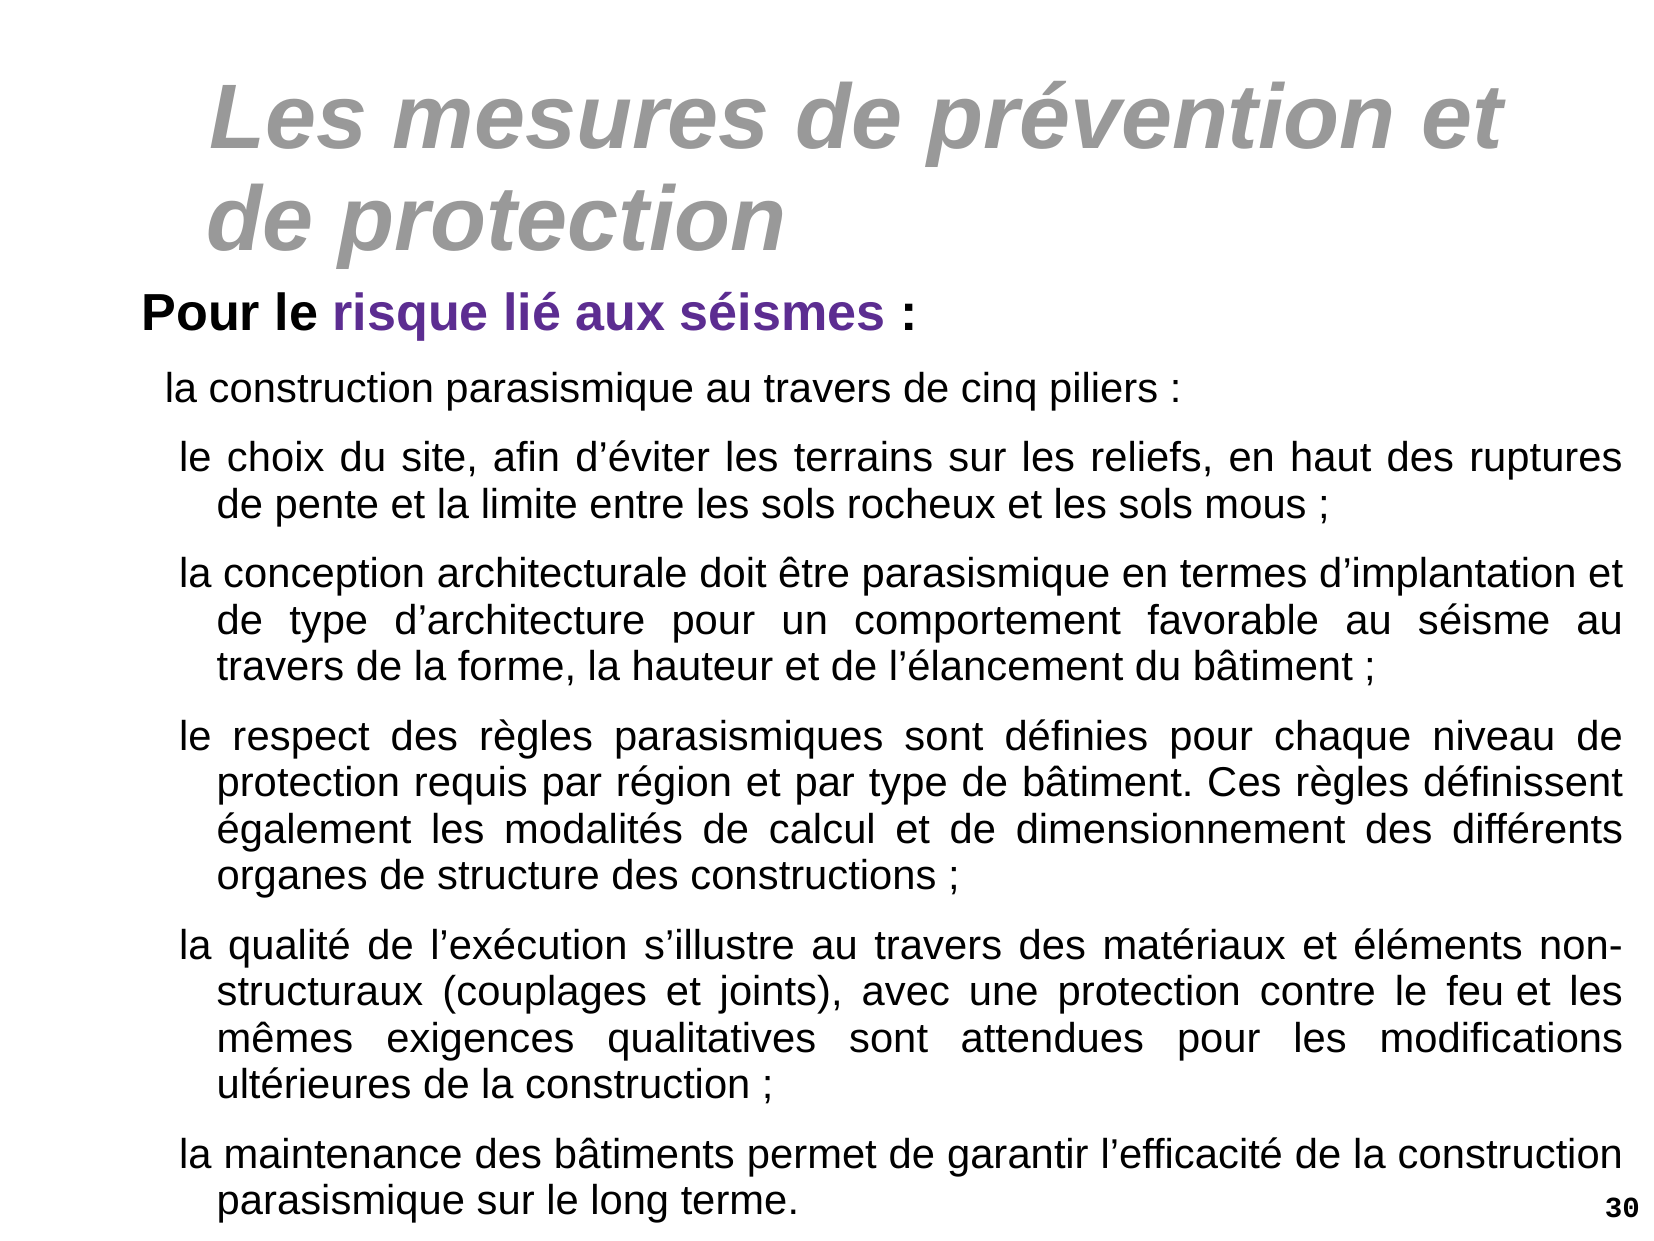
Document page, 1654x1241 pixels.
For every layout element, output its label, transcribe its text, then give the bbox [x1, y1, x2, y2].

list Pour le risque lié aux séismes : la construction parasismique au travers de cinq piliers : le choix du site, afin d’éviter les terrains sur les reliefs, en haut des ruptures de pente et la limite entre les sols rocheux et les sols mous ; la conception architecturale doit être parasismique en termes d’implantation et de type d’architecture pour un comportement favorable au séisme au travers de la forme, la hauteur et de l’élancement du bâtiment ; le respect des règles parasismiques sont définies pour chaque niveau de protection requis par région et par type de bâtiment. Ces règles définissent également les modalités de calcul et de dimensionnement des différents organes de structure des constructions ; la qualité de l’exécution s’illustre au travers des matériaux et éléments non-structuraux (couplages et joints), avec une protection contre le feu et les mêmes exigences qualitatives sont attendues pour les modifications ultérieures de la construction ; la maintenance des bâtiments permet de garantir l’efficacité de la construction parasismique sur le long terme. [141, 283, 1625, 1241]
title Les mesures de prévention et de protection [177, 65, 1625, 271]
